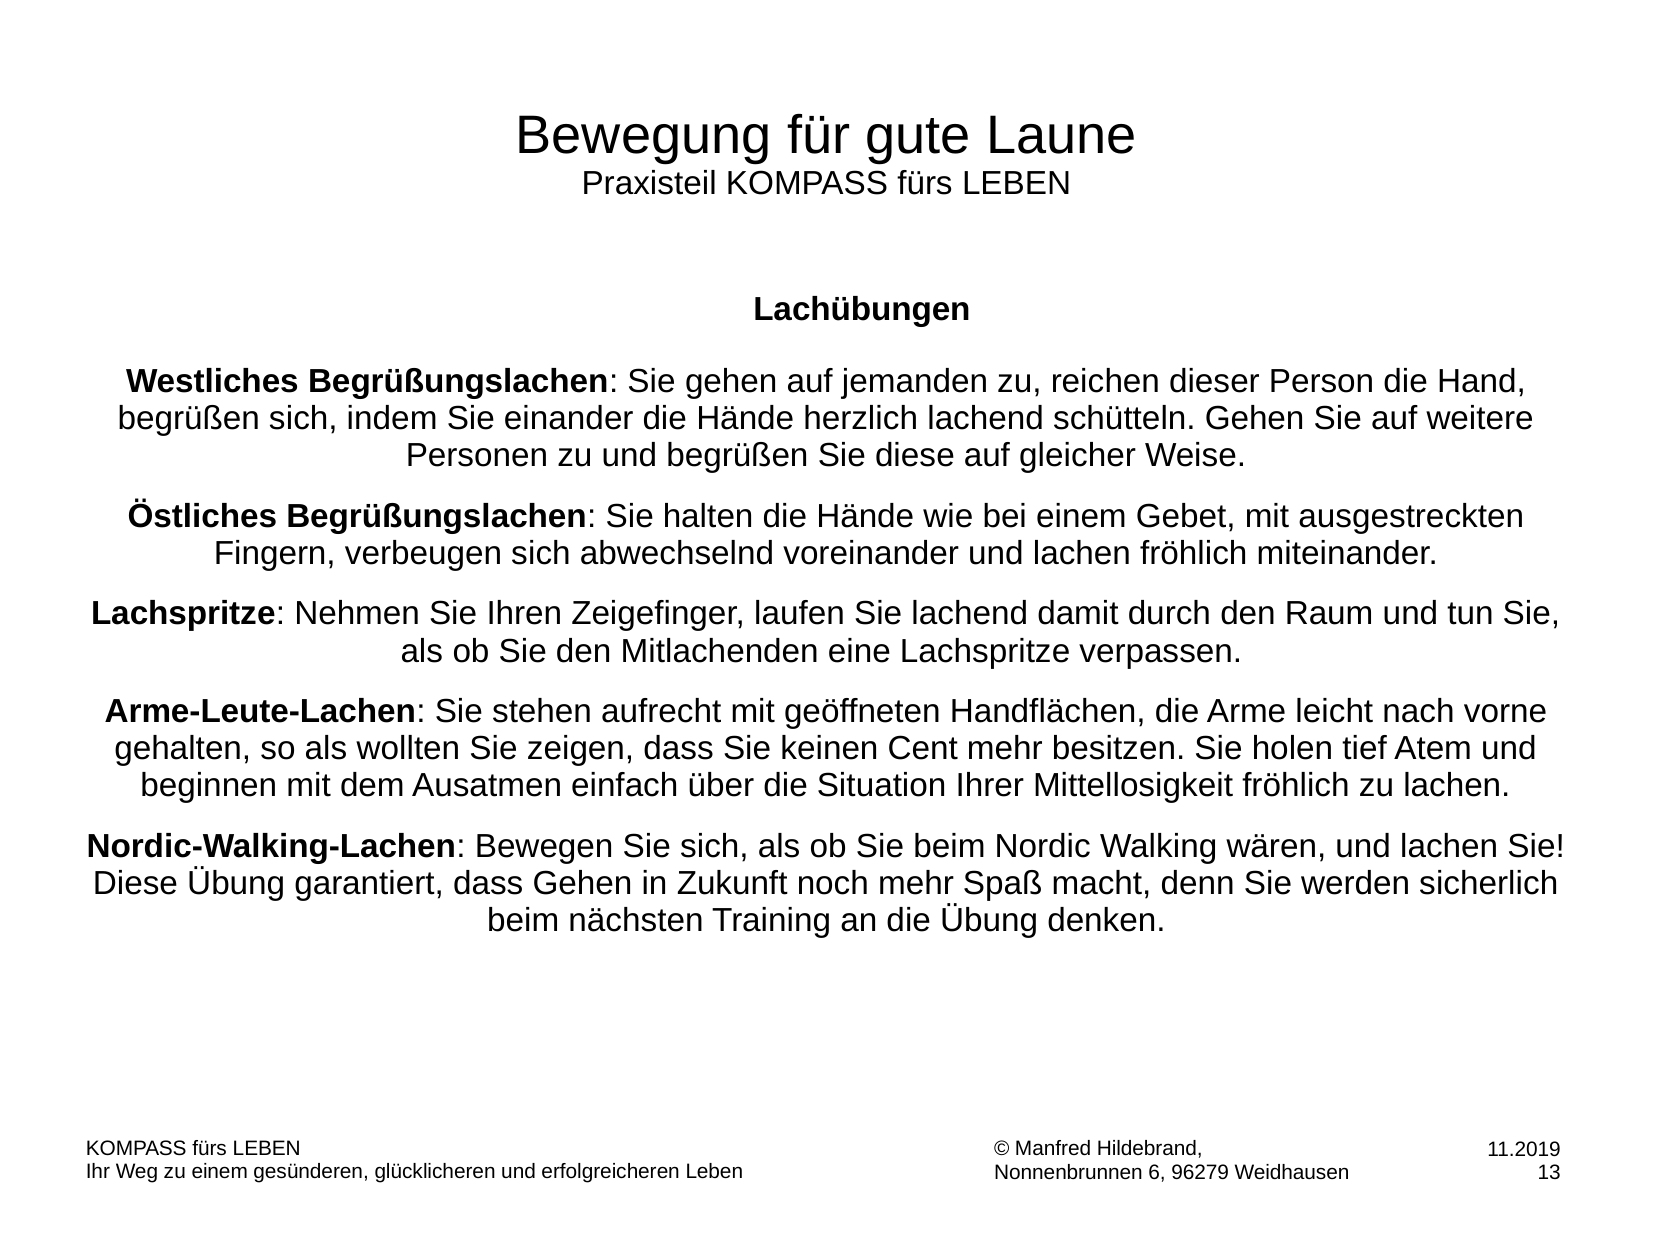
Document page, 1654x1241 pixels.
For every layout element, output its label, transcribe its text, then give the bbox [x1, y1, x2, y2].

title Bewegung für gute Laune Praxisteil KOMPASS fürs LEBEN [82, 49, 1571, 257]
text_box © Manfred Hildebrand, Nonnenbrunnen 6, 96279 Weidhausen [979, 1118, 1389, 1203]
list Lachübungen Westliches Begrüßungslachen: Sie gehen auf jemanden zu, reichen dieser Person die Hand, begrüßen sich, indem Sie einander die Hände herzlich lachend schütteln. Gehen Sie auf weitere Personen zu und begrüßen Sie diese auf gleicher Weise. Östliches Begrüßungslachen: Sie halten die Hände wie bei einem Gebet, mit ausgestreckten Fingern, verbeugen sich abwechselnd voreinander und lachen fröhlich miteinander. Lachspritze: Nehmen Sie Ihren Zeigefinger, laufen Sie lachend damit durch den Raum und tun Sie, als ob Sie den Mitlachenden eine Lachspritze verpassen. Arme-Leute-Lachen: Sie stehen aufrecht mit geöffneten Handflächen, die Arme leicht nach vorne gehalten, so als wollten Sie zeigen, dass Sie keinen Cent mehr besitzen. Sie holen tief Atem und beginnen mit dem Ausatmen einfach über die Situation Ihrer Mittellosigkeit fröhlich zu lachen. Nordic-Walking-Lachen: Bewegen Sie sich, als ob Sie beim Nordic Walking wären, und lachen Sie! Diese Übung garantiert, dass Gehen in Zukunft noch mehr Spaß macht, denn Sie werden sicherlich beim nächsten Training an die Übung denken. [82, 290, 1571, 1073]
text_box KOMPASS fürs LEBEN Ihr Weg zu einem gesünderen, glücklicheren und erfolgreicheren Leben [70, 1118, 964, 1202]
text_box 11.2019 13 [1405, 1118, 1576, 1203]
